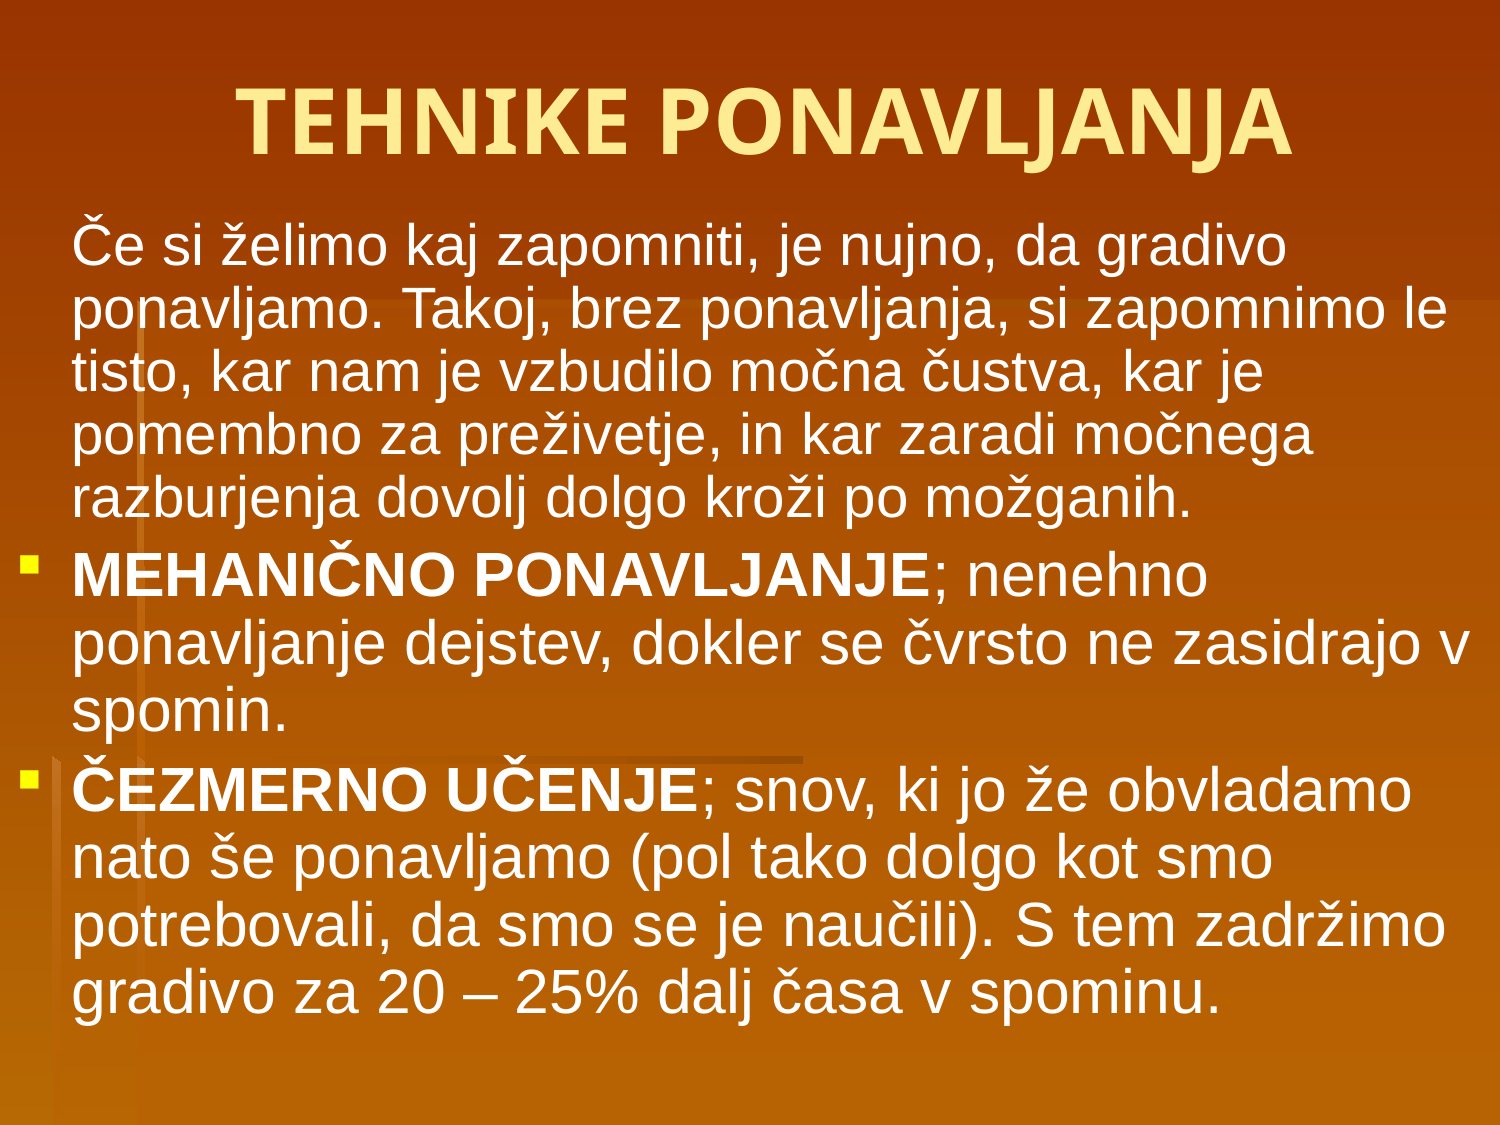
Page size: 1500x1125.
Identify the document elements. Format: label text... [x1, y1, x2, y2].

title TEHNIKE PONAVLJANJA [76, 0, 1453, 208]
list Če si želimo kaj zapomniti, je nujno, da gradivo ponavljamo. Takoj, brez ponavljanja, si zapomnimo le tisto, kar nam je vzbudilo močna čustva, kar je pomembno za preživetje, in kar zaradi močnega razburjenja dovolj dolgo kroži po možganih. MEHANIČNO PONAVLJANJE; nenehno ponavljanje dejstev, dokler se čvrsto ne zasidrajo v spomin. ČEZMERNO UČENJE; snov, ki jo že obvladamo nato še ponavljamo (pol tako dolgo kot smo potrebovali, da smo se je naučili). S tem zadržimo gradivo za 20 – 25% dalj časa v spominu. [0, 208, 1500, 1125]
